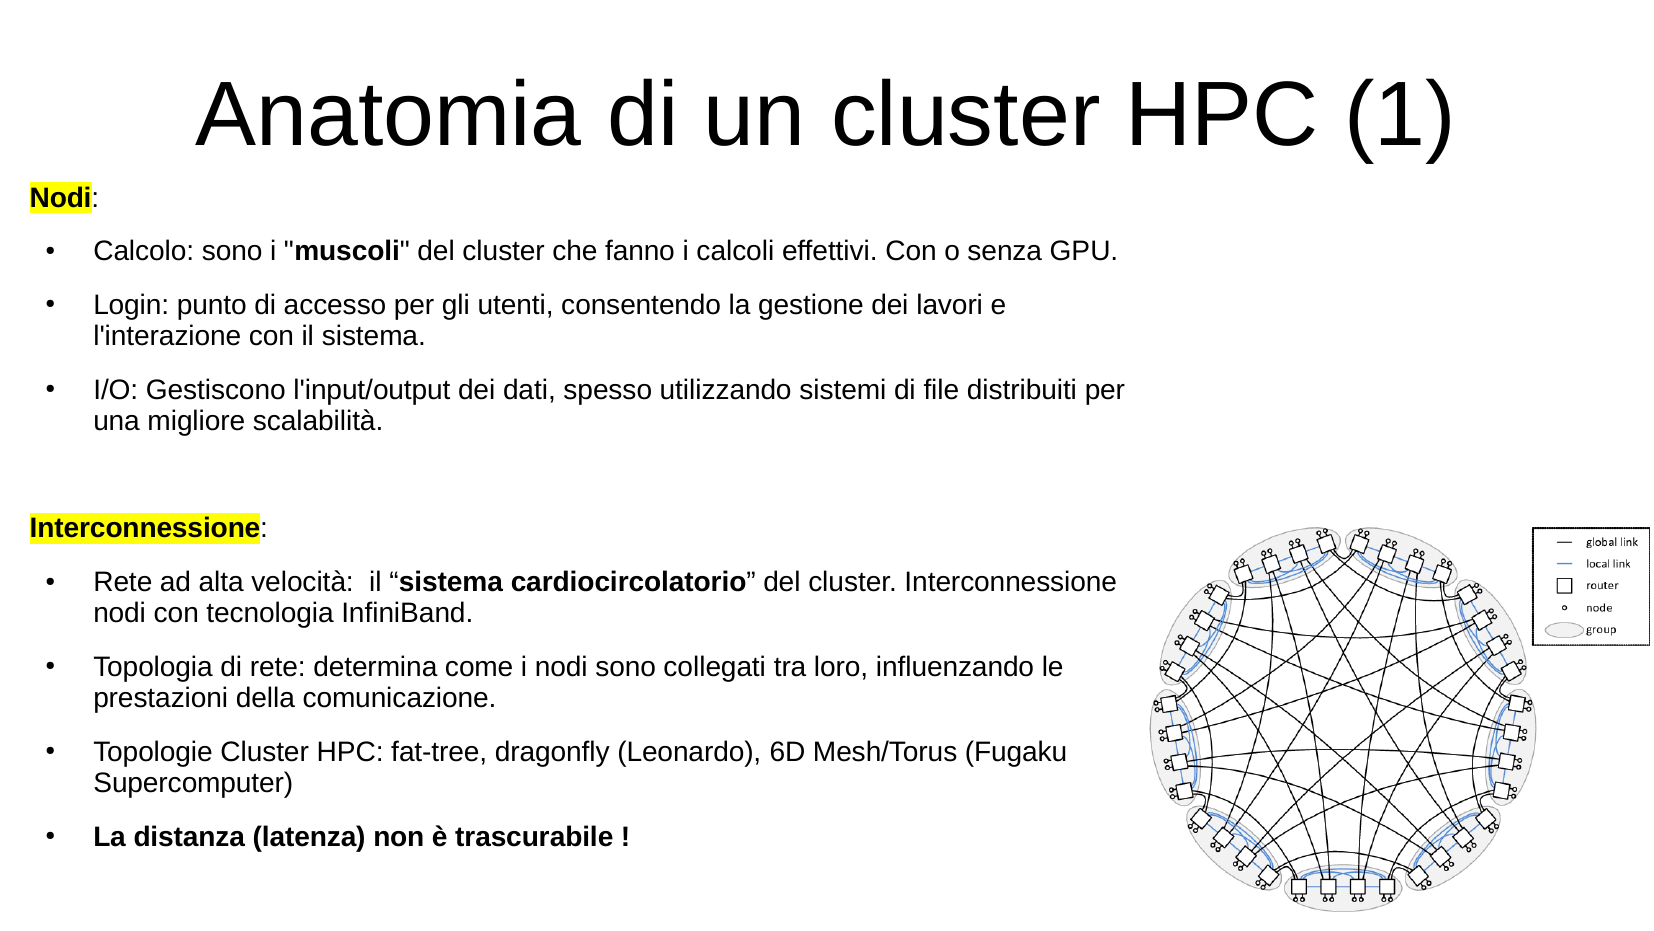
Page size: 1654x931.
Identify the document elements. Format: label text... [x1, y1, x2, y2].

picture [1146, 524, 1650, 912]
title Anatomia di un cluster HPC (1) [82, 36, 1571, 192]
list Nodi: Calcolo: sono i "muscoli" del cluster che fanno i calcoli effettivi. Con o senza GPU. Login: punto di accesso per gli utenti, consentendo la gestione dei lavori e l'interazione con il sistema. I/O: Gestiscono l'input/output dei dati, spesso utilizzando sistemi di file distribuiti per una migliore scalabilità. Interconnessione: Rete ad alta velocità: il “sistema cardiocircolatorio” del cluster. Interconnessione nodi con tecnologia InfiniBand. Topologia di rete: determina come i nodi sono collegati tra loro, influenzando le prestazioni della comunicazione. Topologie Cluster HPC: fat-tree, dragonfly (Leonardo), 6D Mesh/Torus (Fugaku Supercomputer) La distanza (latenza) non è trascurabile ! [29, 181, 1147, 865]
